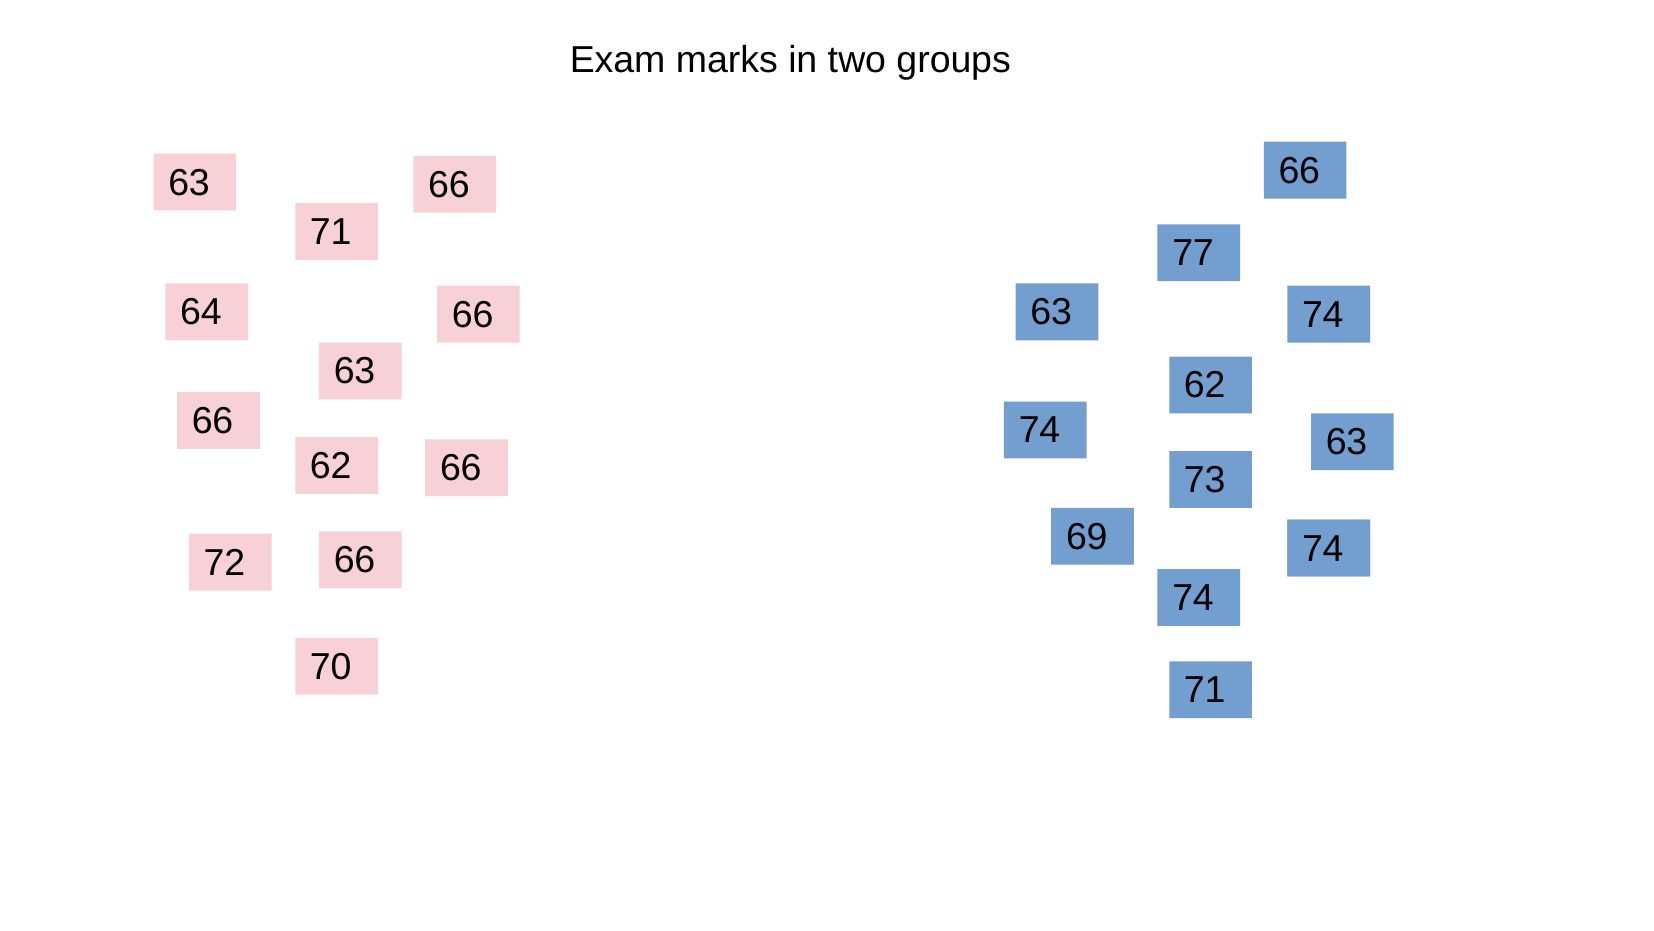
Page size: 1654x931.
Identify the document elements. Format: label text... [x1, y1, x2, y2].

text_box 74 [1287, 519, 1371, 577]
text_box Exam marks in two groups [555, 31, 1087, 88]
text_box 73 [1169, 451, 1252, 508]
text_box 71 [1169, 661, 1252, 719]
text_box 74 [1287, 285, 1371, 343]
text_box 74 [1003, 401, 1087, 459]
text_box 66 [318, 531, 402, 589]
text_box 66 [1263, 141, 1347, 199]
text_box 70 [295, 637, 378, 695]
text_box 64 [165, 283, 249, 341]
text_box 62 [1169, 356, 1252, 414]
text_box 63 [318, 342, 402, 400]
text_box 72 [188, 533, 272, 591]
text_box 62 [295, 437, 378, 494]
text_box 66 [437, 285, 520, 343]
text_box 63 [1311, 413, 1394, 471]
text_box 74 [1157, 569, 1241, 626]
text_box 66 [177, 392, 260, 449]
text_box 77 [1157, 224, 1241, 282]
text_box 63 [153, 153, 237, 211]
text_box 63 [1015, 283, 1099, 341]
text_box 71 [295, 203, 378, 260]
text_box 69 [1051, 507, 1134, 565]
text_box 66 [425, 439, 508, 497]
text_box 66 [413, 155, 497, 213]
